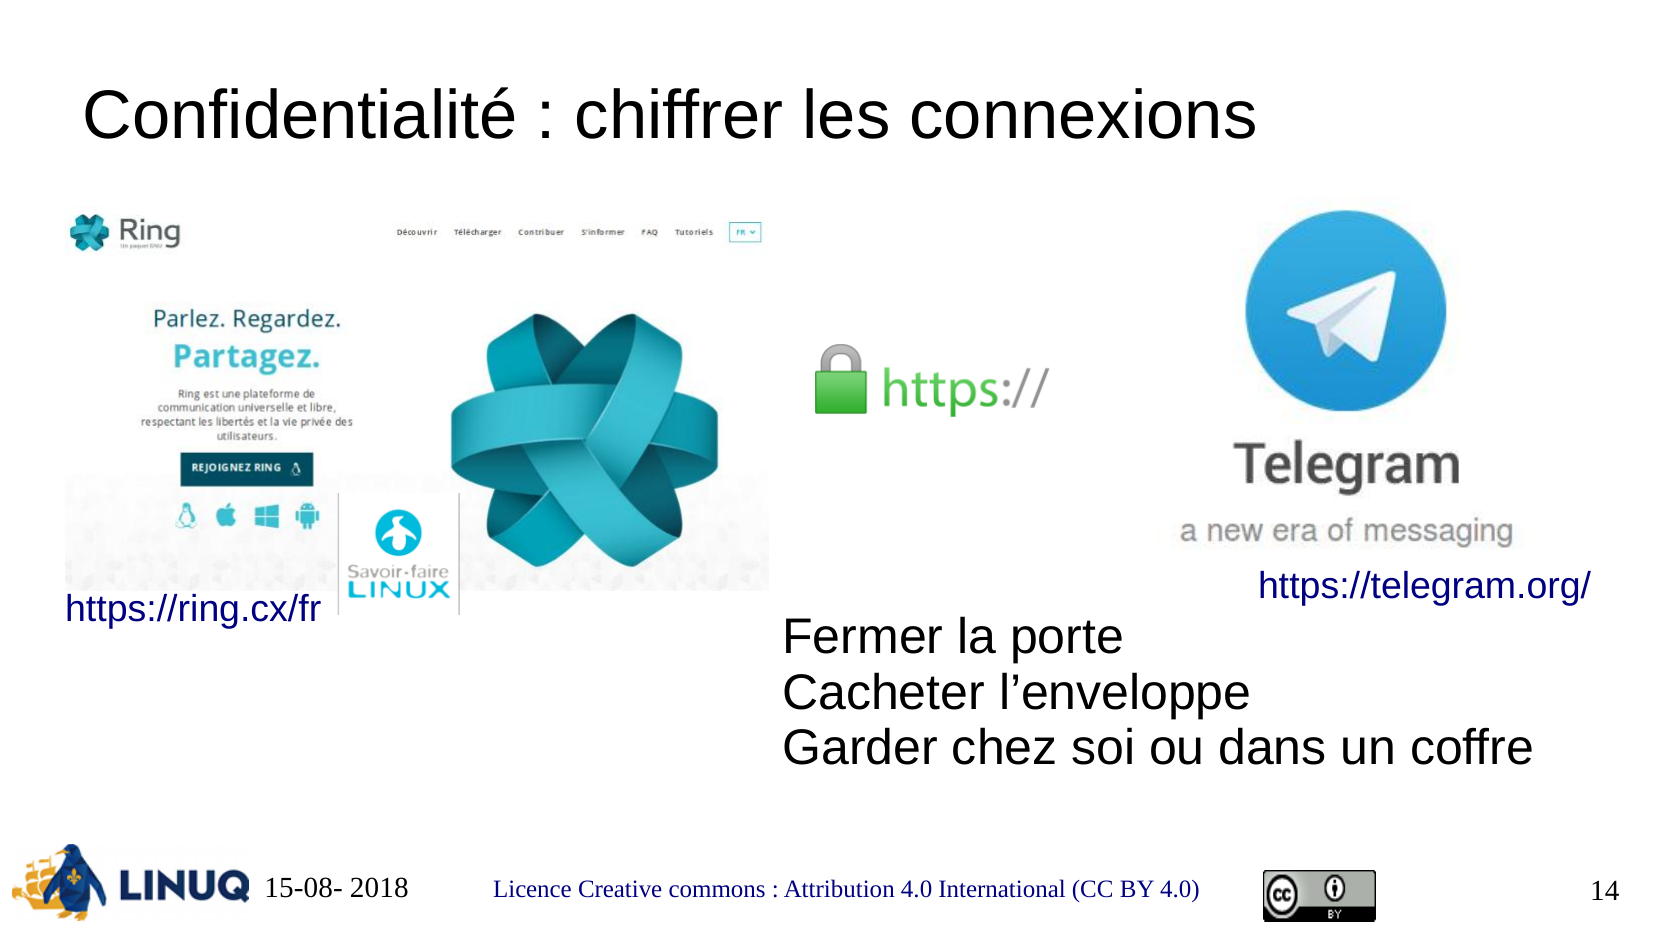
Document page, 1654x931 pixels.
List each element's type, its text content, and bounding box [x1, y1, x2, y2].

picture [1133, 173, 1600, 600]
picture [1263, 870, 1376, 922]
text_box https://ring.cx/fr [50, 579, 378, 650]
text_box Fermer la porte Cacheter l’enveloppe Garder chez soi ou dans un coffre [767, 600, 1595, 839]
picture [11, 844, 249, 921]
picture [65, 206, 769, 615]
title Confidentialité : chiffrer les connexions [82, 37, 1571, 193]
picture [814, 328, 1052, 438]
text_box https://telegram.org/ [1243, 557, 1607, 615]
